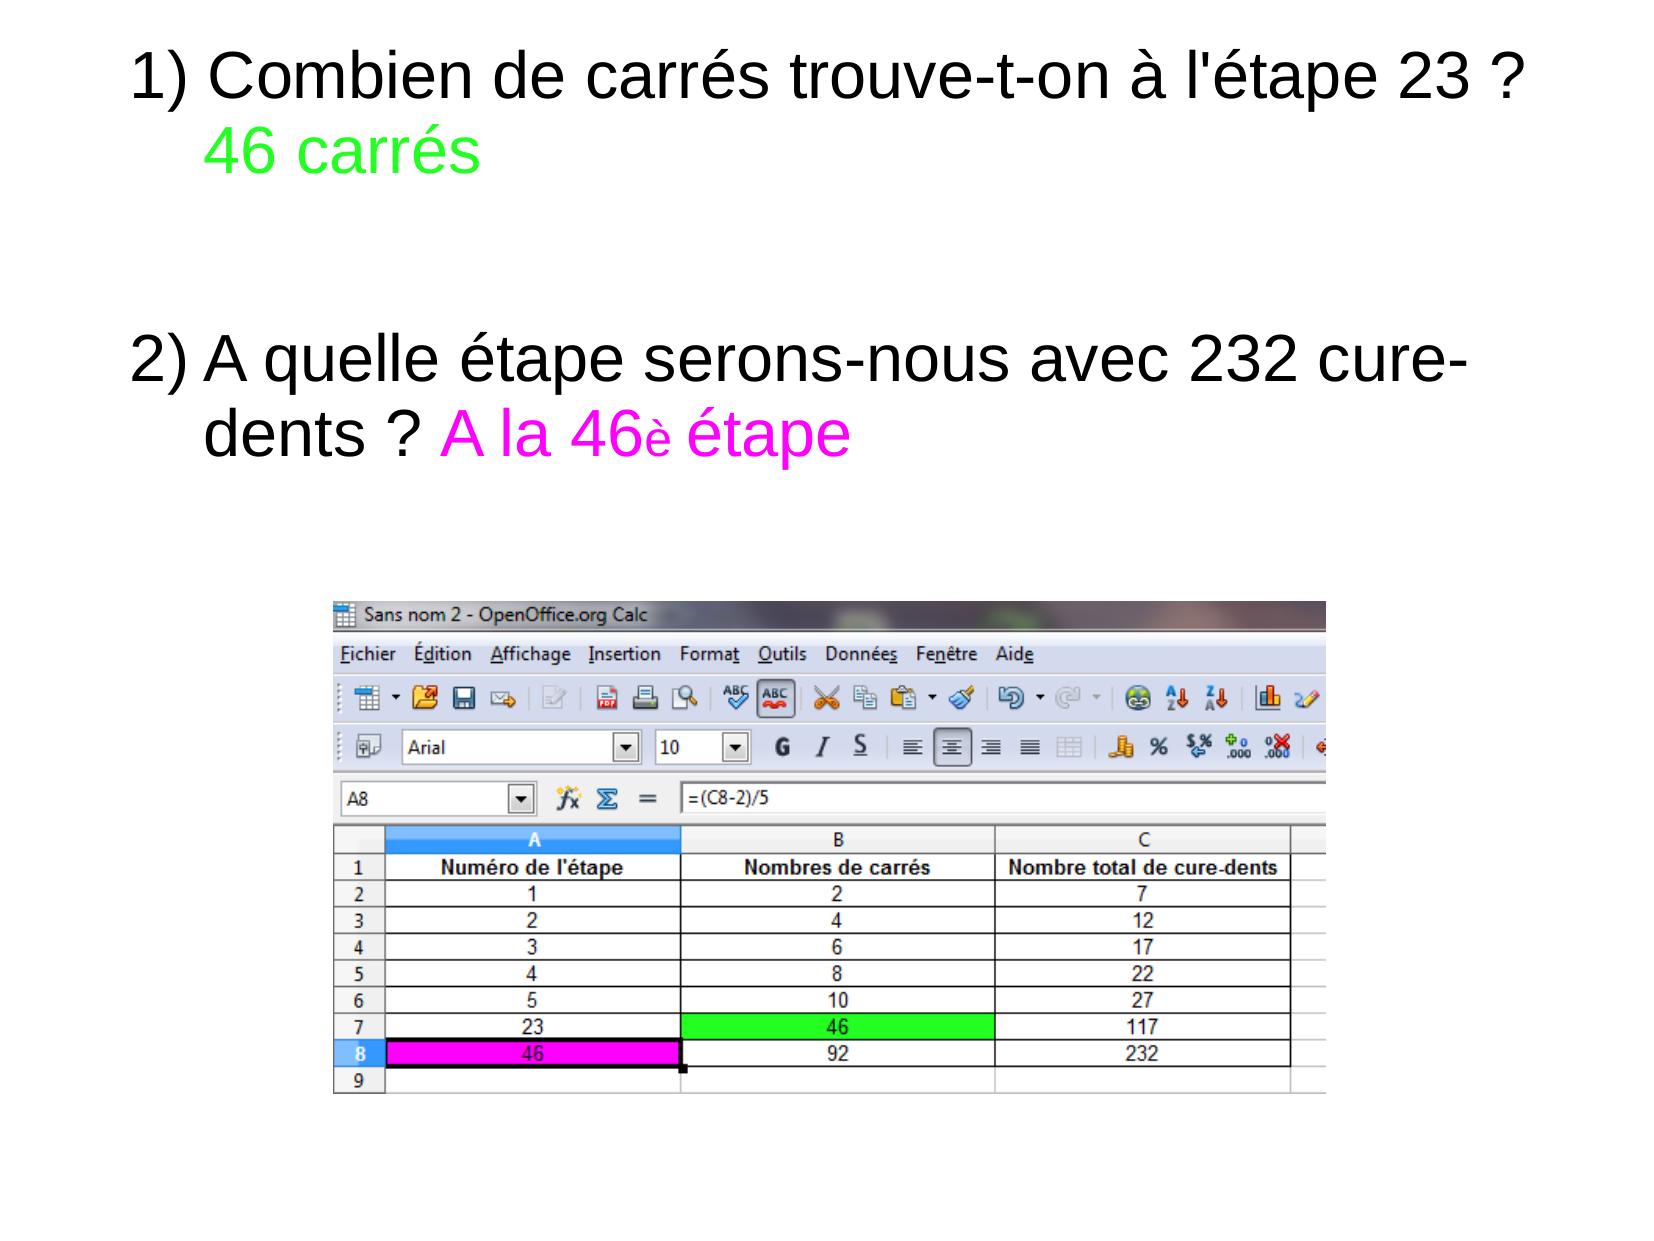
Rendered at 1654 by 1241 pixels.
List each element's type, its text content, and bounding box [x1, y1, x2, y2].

list 1) Combien de carrés trouve-t-on à l'étape 23 ? 46 carrés 2) A quelle étape serons-nous avec 232 cure- dents ? A la 46è étape [59, 37, 1548, 857]
picture [333, 601, 1326, 1094]
